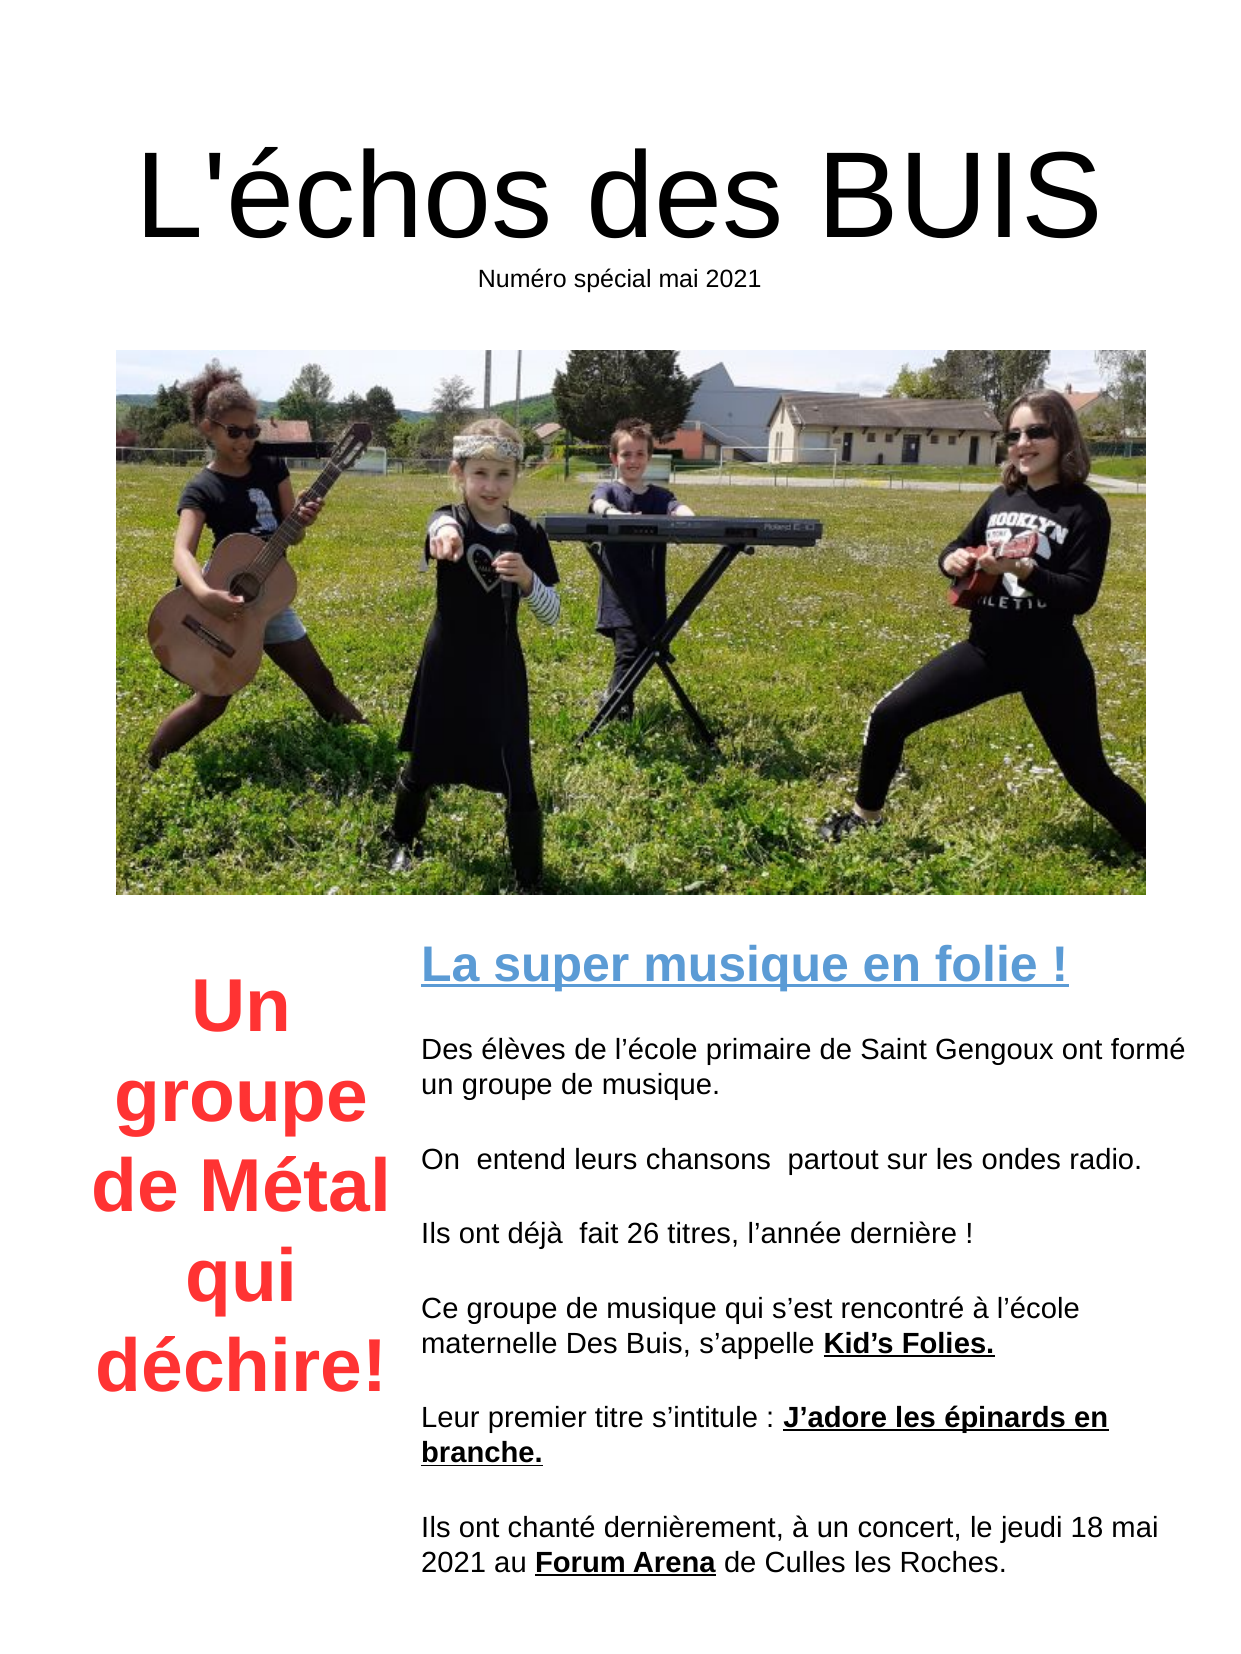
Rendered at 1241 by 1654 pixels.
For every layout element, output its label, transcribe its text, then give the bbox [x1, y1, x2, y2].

list La super musique en folie ! Des élèves de l’école primaire de Saint Gengoux ont formé un groupe de musique. On entend leurs chansons partout sur les ondes radio. Ils ont déjà fait 26 titres, l’année dernière ! Ce groupe de musique qui s’est rencontré à l’école maternelle Des Buis, s’appelle Kid’s Folies. Leur premier titre s’intitule : J’adore les épinards en branche. Ils ont chanté dernièrement, à un concert, le jeudi 18 mai 2021 au Forum Arena de Culles les Roches. [421, 931, 1220, 1654]
picture [116, 350, 1146, 895]
list Un groupe de Métal qui déchire! [62, 956, 422, 1412]
title L'échos des BUIS Numéro spécial mai 2021 [62, 114, 1179, 294]
